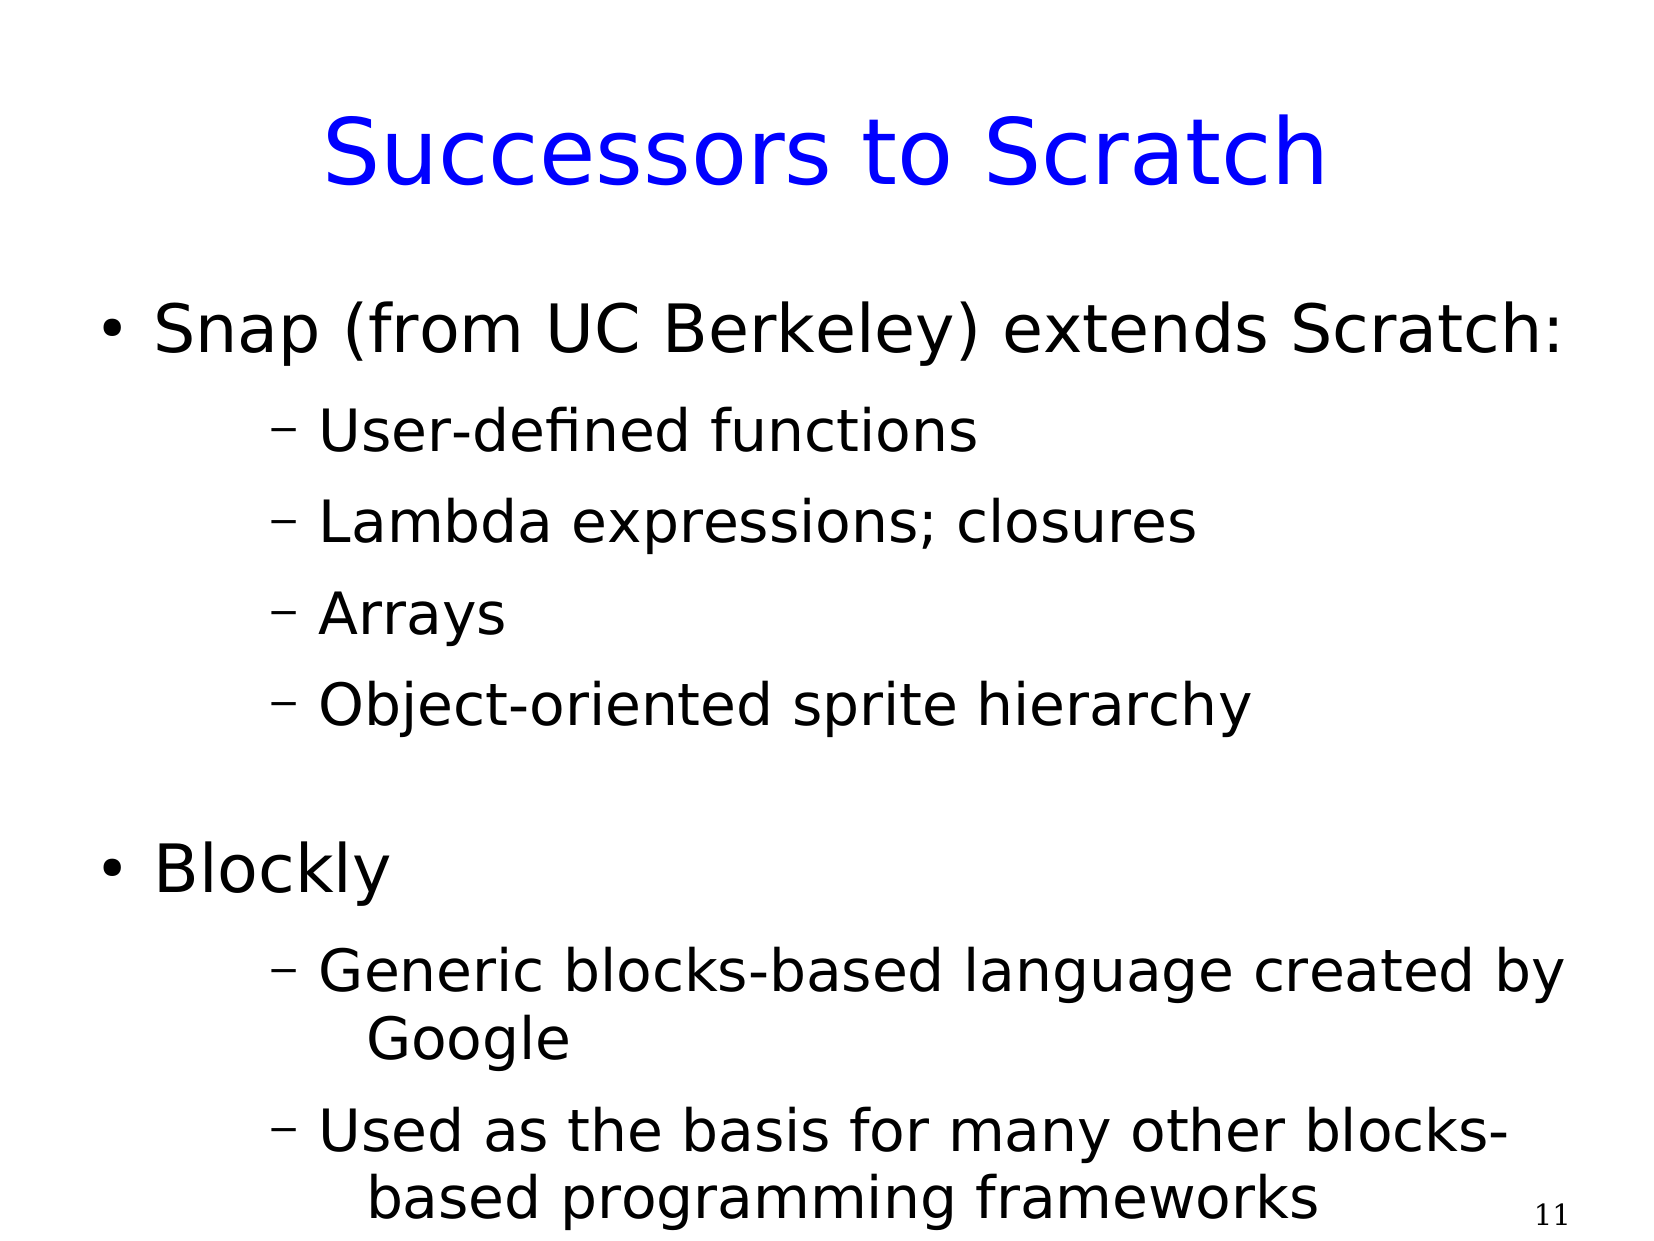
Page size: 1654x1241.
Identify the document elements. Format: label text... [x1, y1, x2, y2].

list Snap (from UC Berkeley) extends Scratch: User-defined functions Lambda expressions; closures Arrays Object-oriented sprite hierarchy Blockly Generic blocks-based language created by Google Used as the basis for many other blocks-based programming frameworks [82, 290, 1571, 1233]
title Successors to Scratch [82, 49, 1571, 257]
